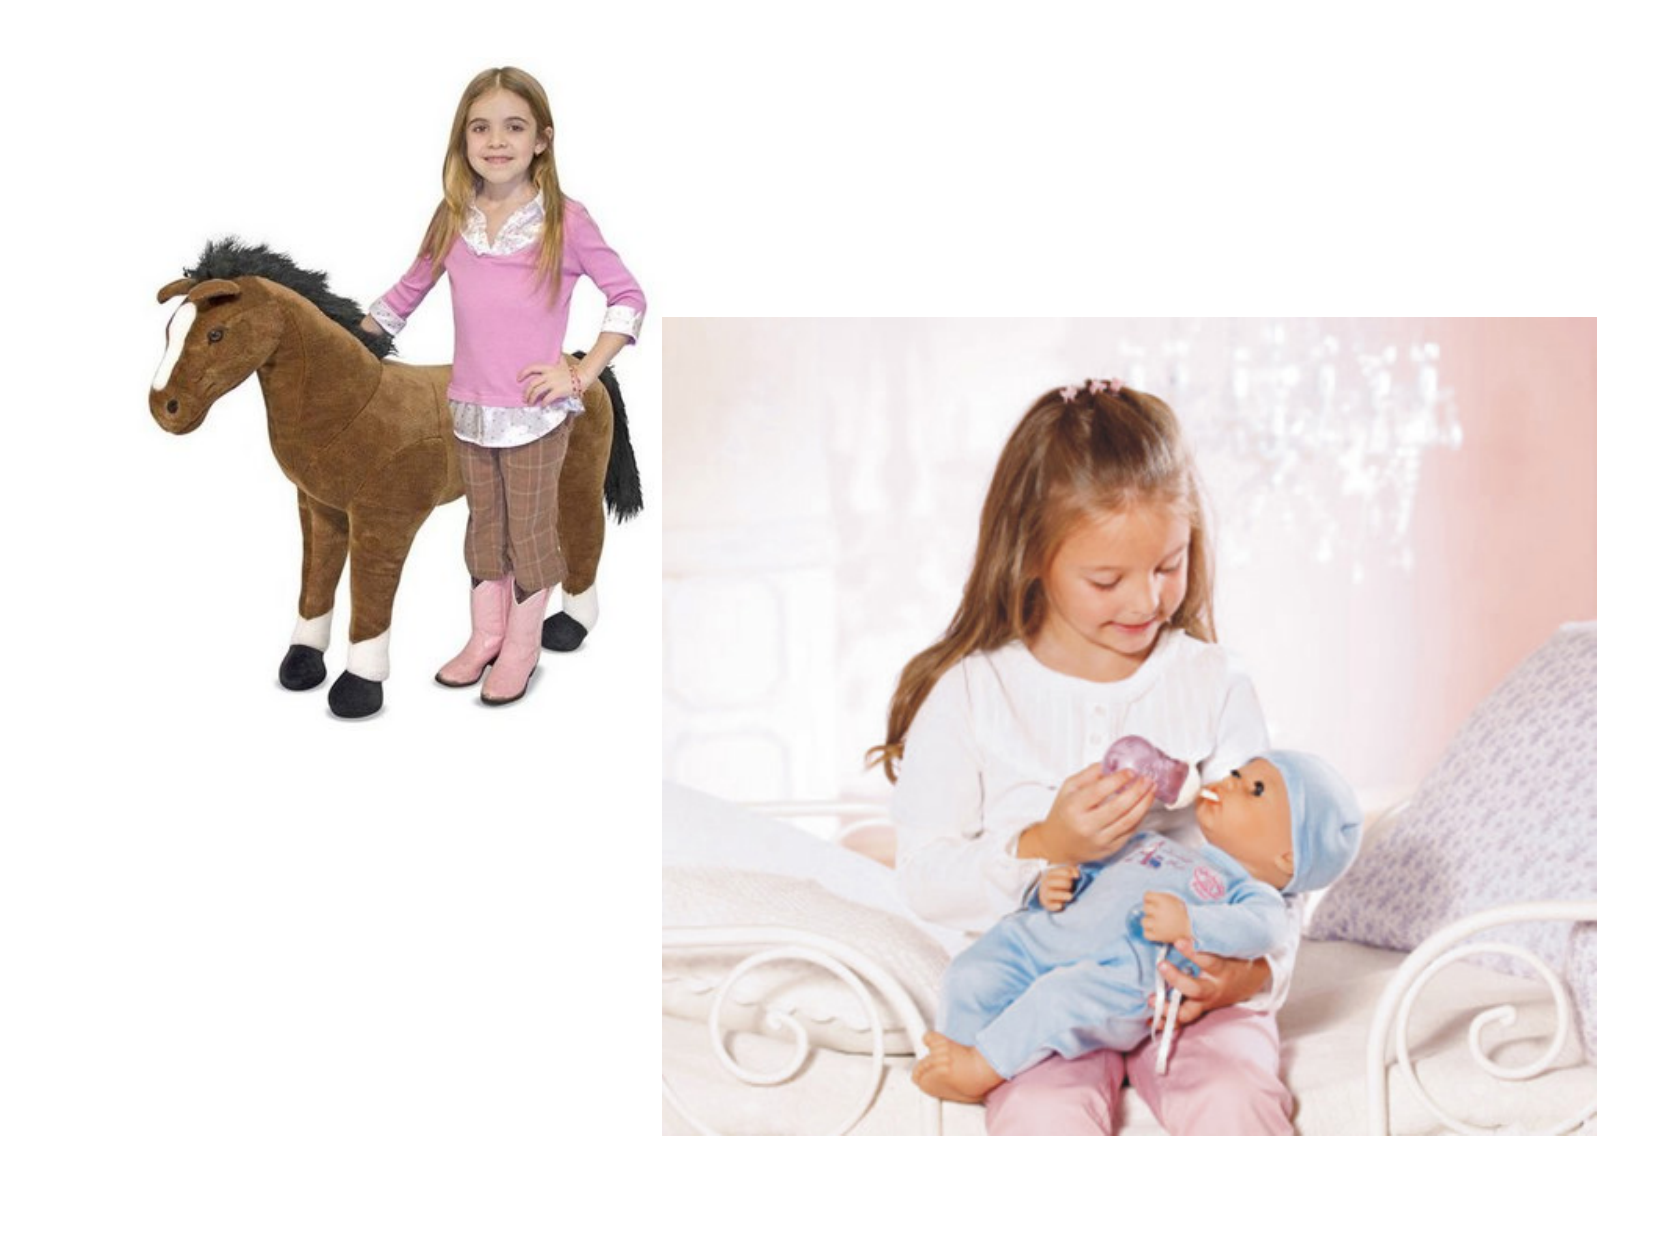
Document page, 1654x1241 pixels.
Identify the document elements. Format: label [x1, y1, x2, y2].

picture [41, 57, 1597, 1136]
